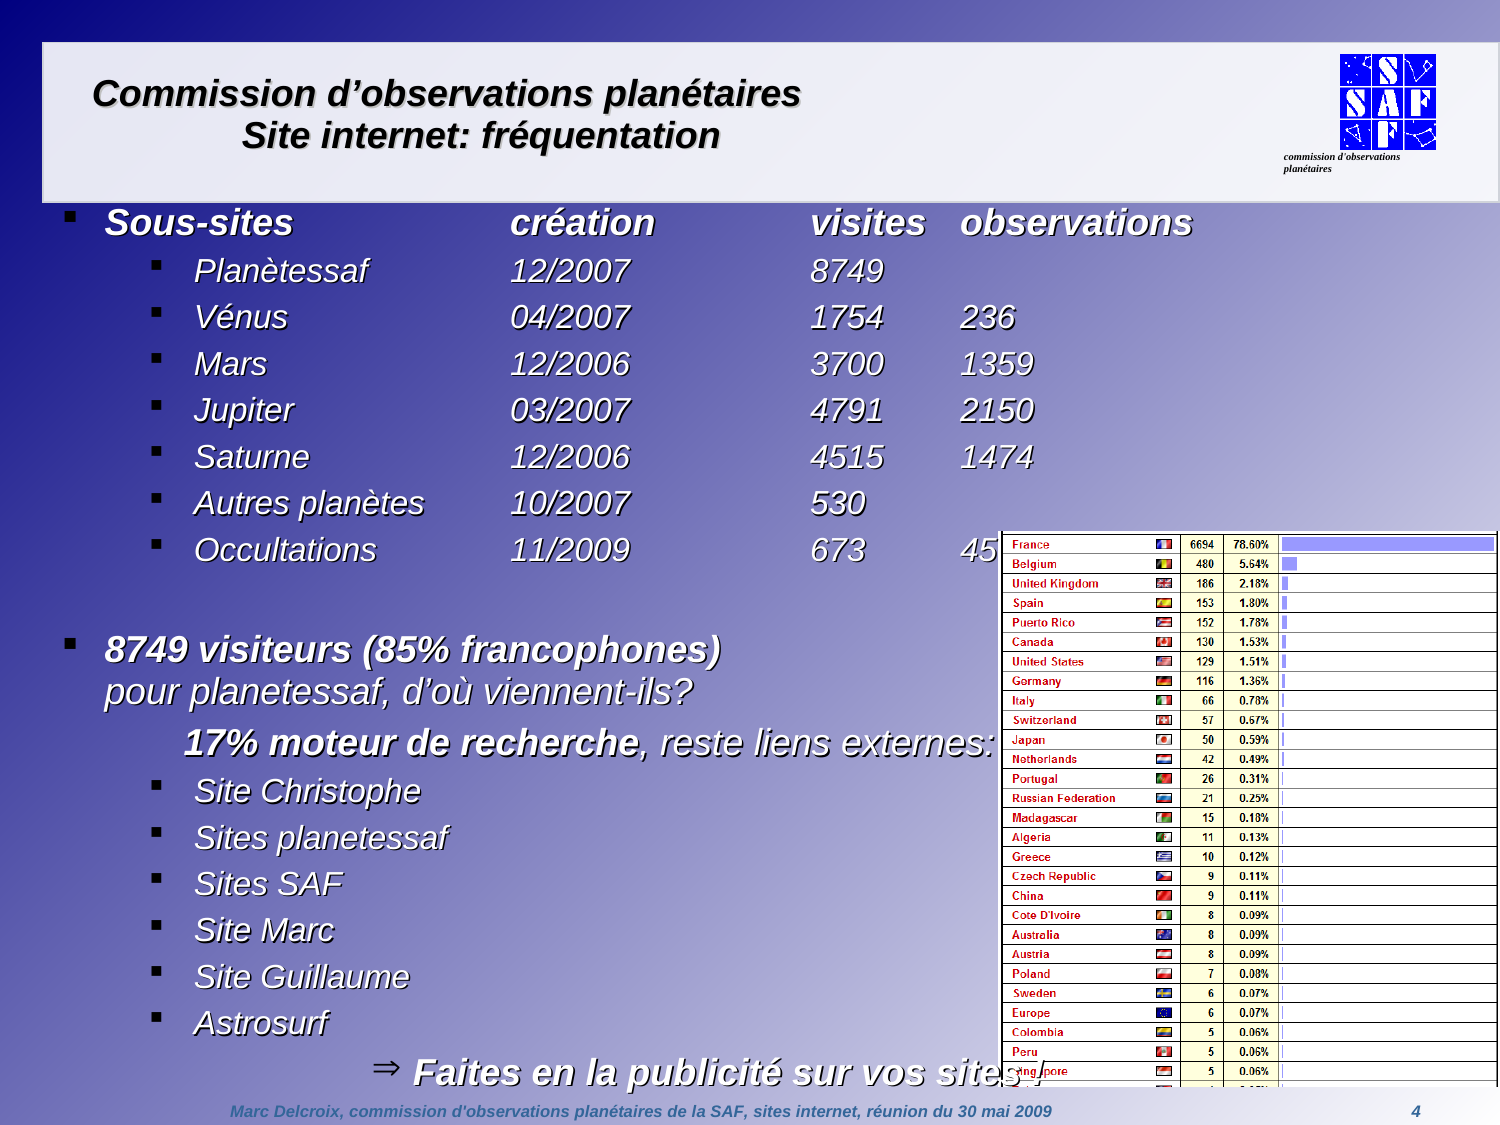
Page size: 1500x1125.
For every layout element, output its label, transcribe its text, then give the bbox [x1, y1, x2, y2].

picture [1340, 54, 1436, 150]
text_box Commission d’observations planétaires Site internet: fréquentation [76, 54, 1313, 173]
picture [998, 531, 1500, 1087]
text_box Sous-sites création visites observations Planètessaf 12/2007 8749 Vénus 04/2007 1754 236 Mars 12/2006 3700 1359 Jupiter 03/2007 4791 2150 Saturne 12/2006 4515 1474 Autres planètes 10/2007 530 Occultations 11/2009 673 45 8749 visiteurs (85% francophones) pour planetessaf, d’où viennent-ils? 17% moteur de recherche, reste liens externes: Site Christophe Sites planetessaf Sites SAF Site Marc Site Guillaume Astrosurf Faites en la publicité sur vos sites ! [46, 199, 1394, 1068]
